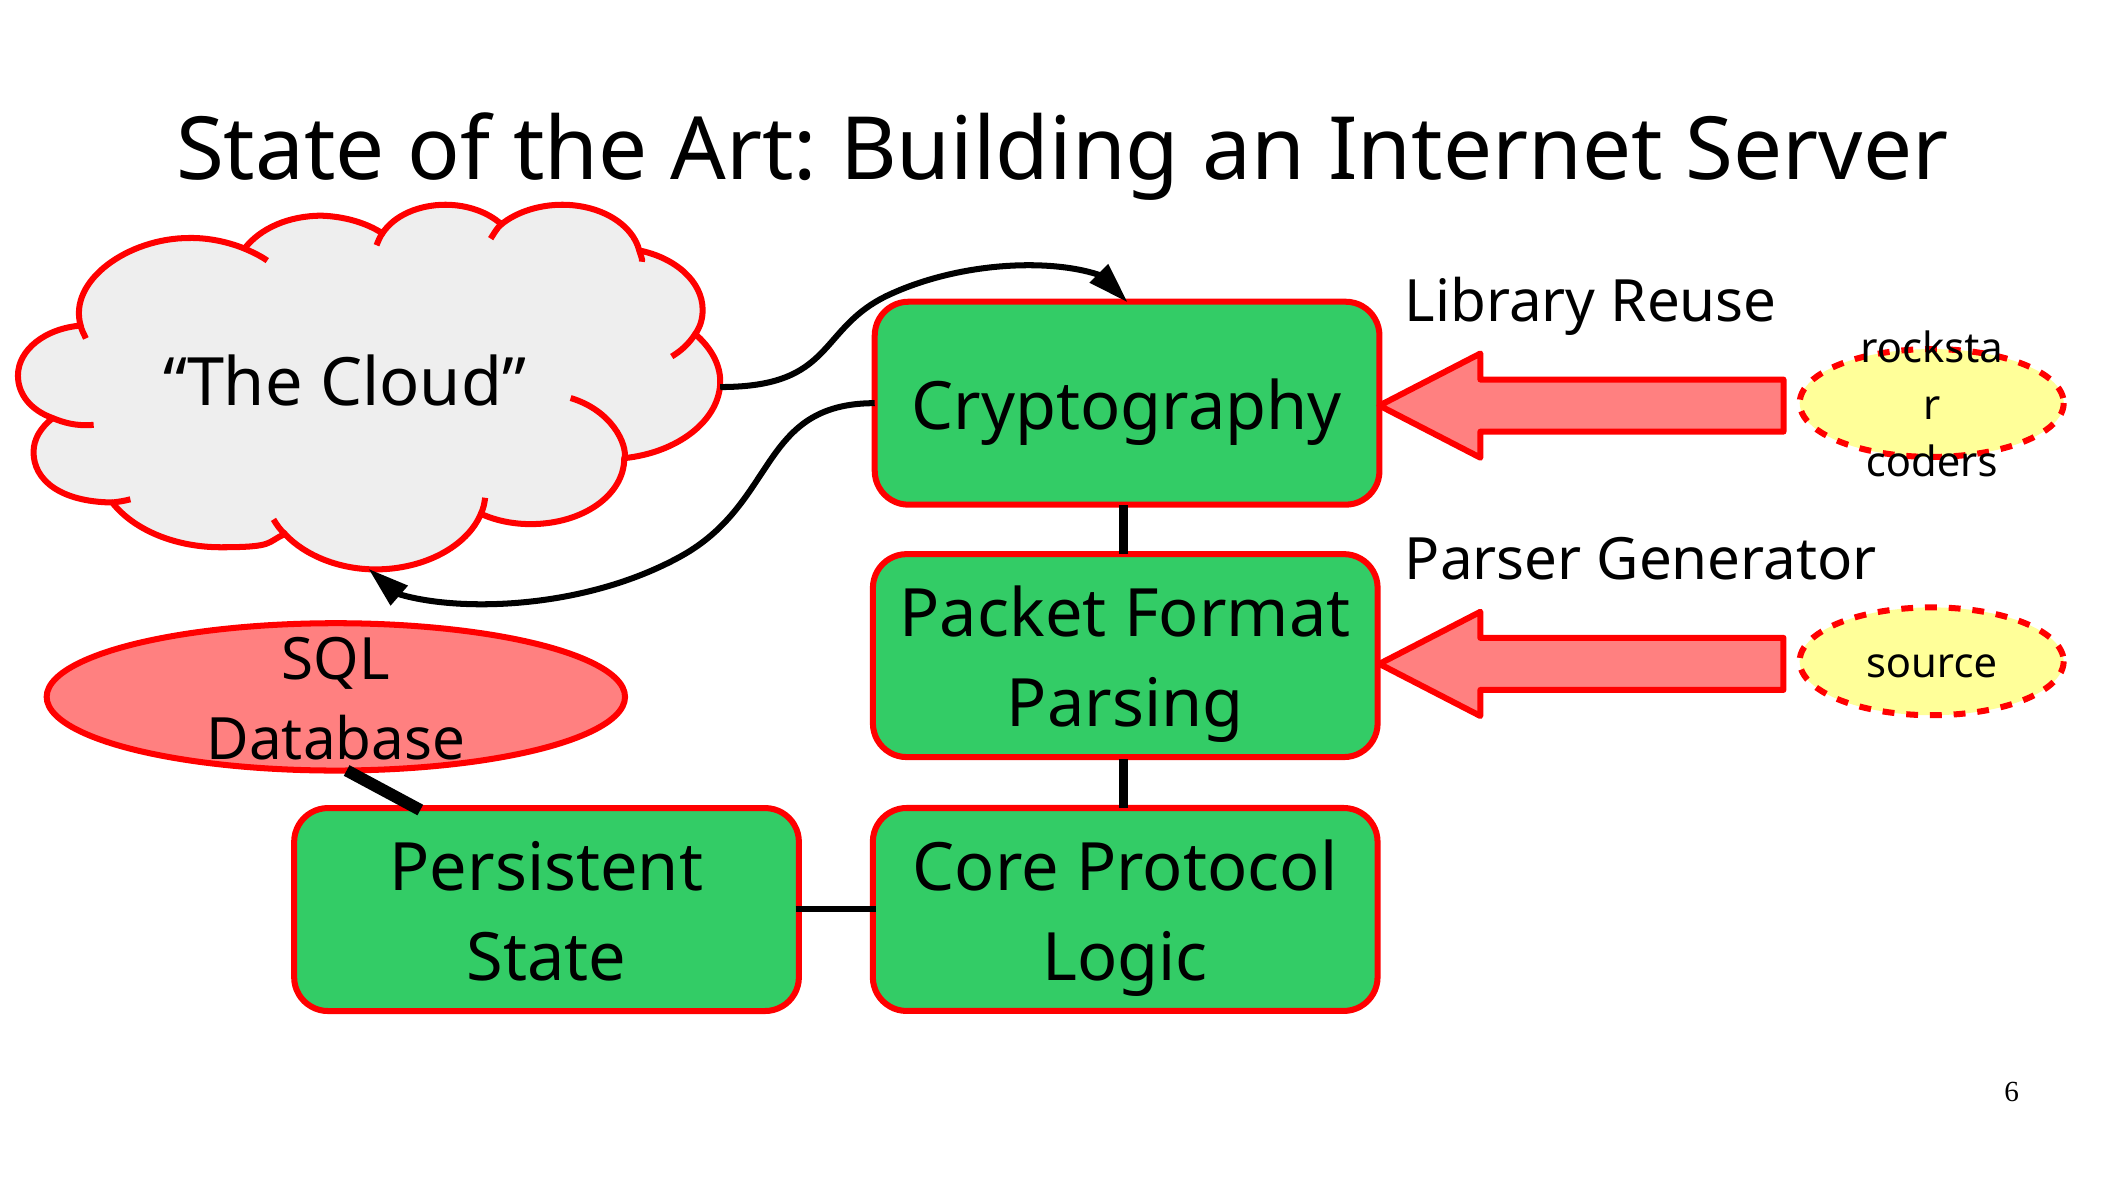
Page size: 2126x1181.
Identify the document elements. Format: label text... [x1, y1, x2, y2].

text_box [1379, 353, 1784, 458]
text_box [1379, 611, 1784, 716]
text_box Persistent State [294, 808, 799, 1012]
text_box Core Protocol Logic [872, 807, 1378, 1011]
text_box SQL Database [46, 623, 626, 771]
text_box source [1799, 607, 2064, 716]
text_box Cryptography [874, 301, 1380, 505]
text_box Library Reuse [1390, 252, 1776, 336]
text_box rockstar coders [1799, 349, 2064, 457]
text_box Packet Format Parsing [872, 554, 1378, 758]
text_box Parser Generator [1390, 510, 1871, 594]
title State of the Art: Building an Internet Server [106, 47, 2020, 245]
text_box “The Cloud” [17, 204, 721, 570]
